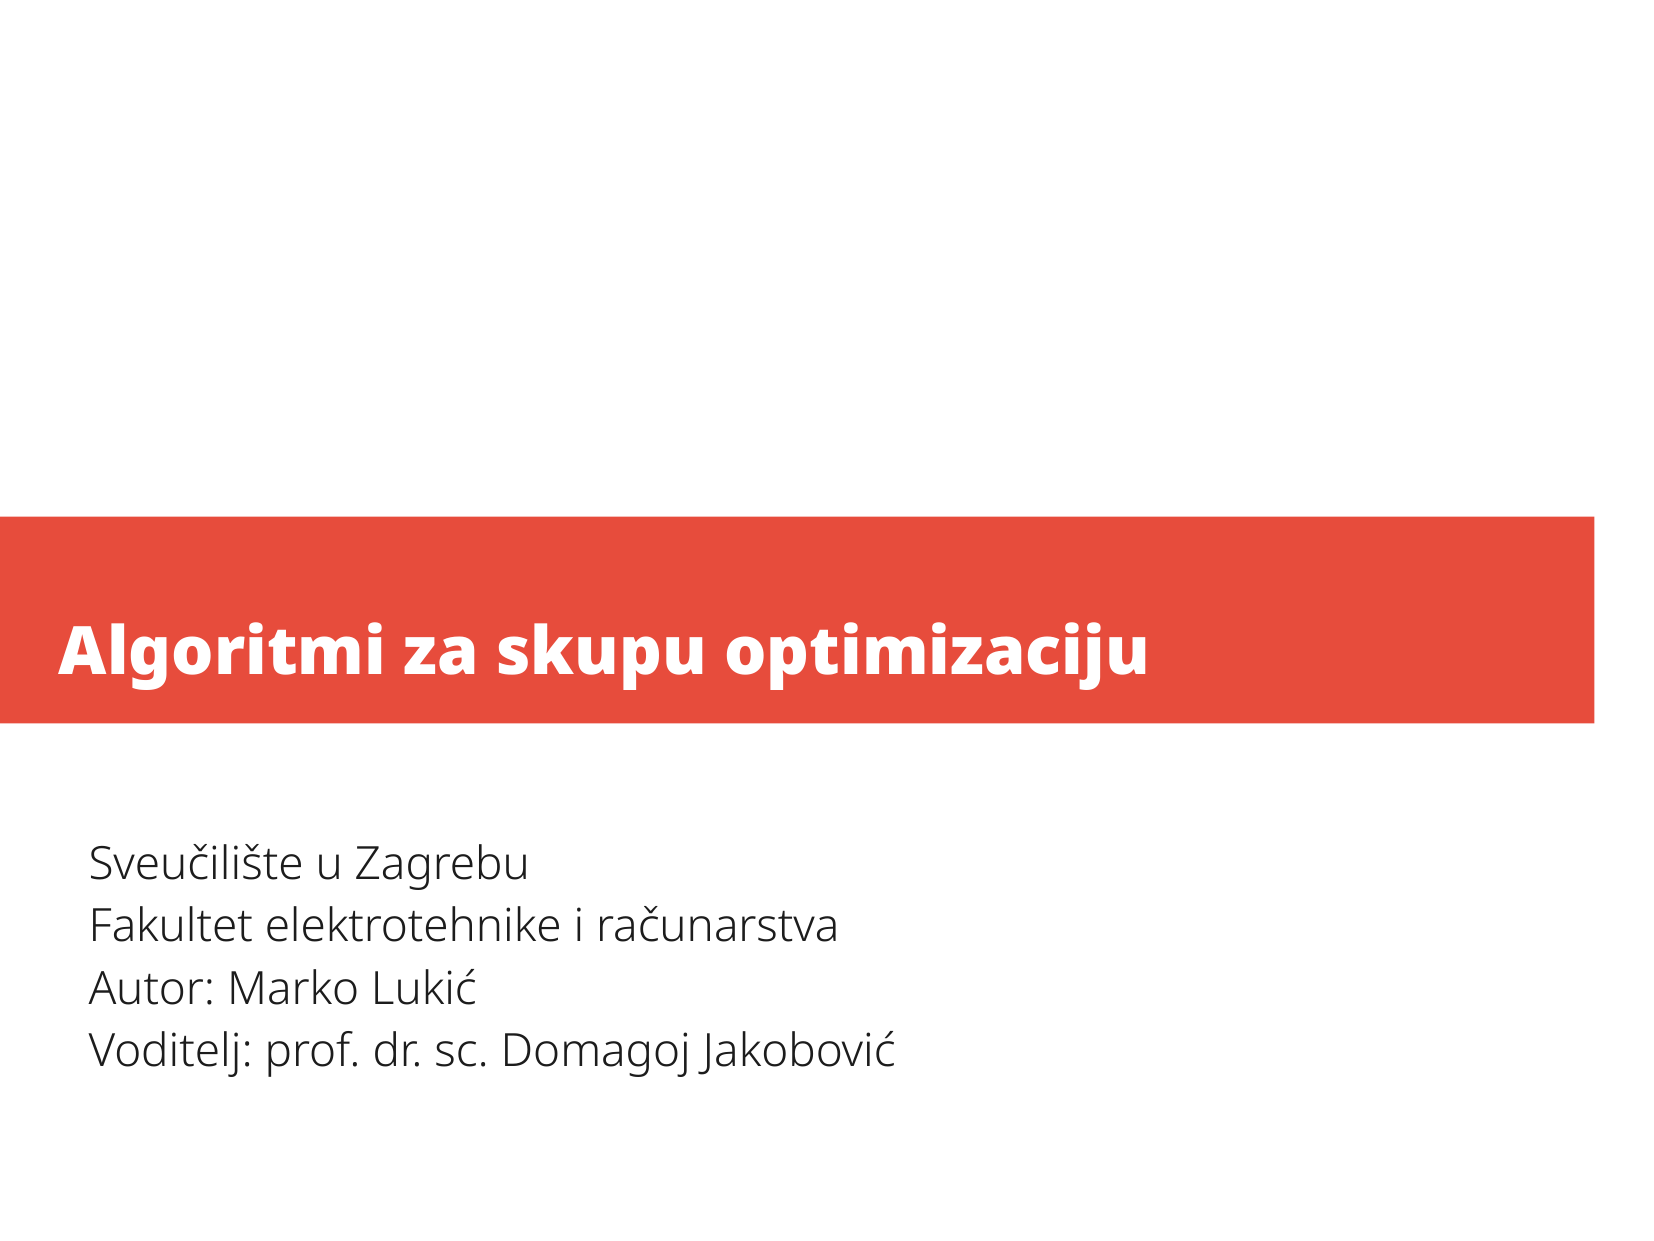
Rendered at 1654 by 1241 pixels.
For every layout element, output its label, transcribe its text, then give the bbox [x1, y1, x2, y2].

title Algoritmi za skupu optimizaciju [59, 546, 1595, 694]
subtitle Sveučilište u Zagrebu Fakultet elektrotehnike i računarstva Autor: Marko Lukić Voditelj: prof. dr. sc. Domagoj Jakobović [88, 767, 1595, 1182]
